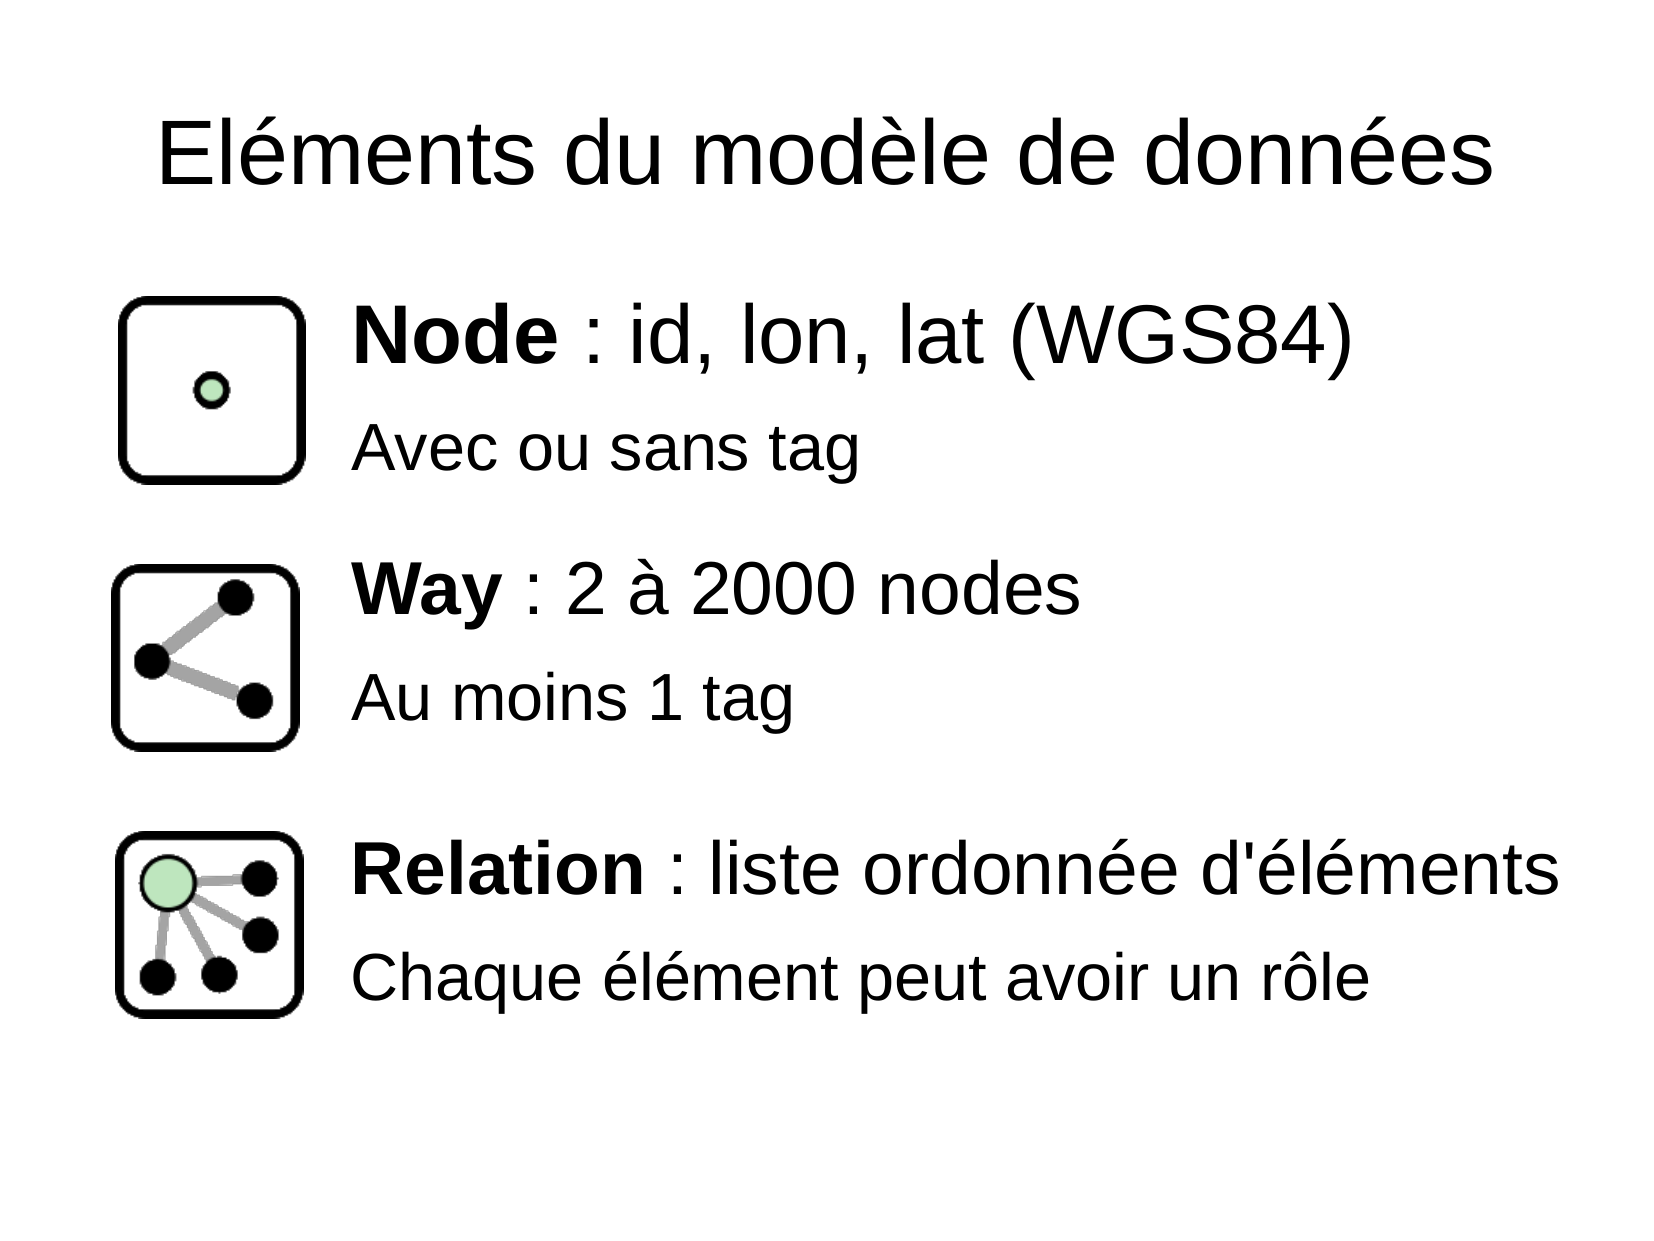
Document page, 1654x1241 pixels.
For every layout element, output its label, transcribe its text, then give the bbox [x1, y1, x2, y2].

list Relation : liste ordonnée d'éléments Chaque élément peut avoir un rôle [350, 826, 1575, 1076]
list Node : id, lon, lat (WGS84) Avec ou sans tag [351, 287, 1392, 504]
picture [115, 831, 304, 1019]
picture [111, 564, 300, 752]
picture [118, 296, 306, 485]
list Way : 2 à 2000 nodes Au moins 1 tag [351, 546, 1392, 763]
title Eléments du modèle de données [82, 49, 1571, 257]
